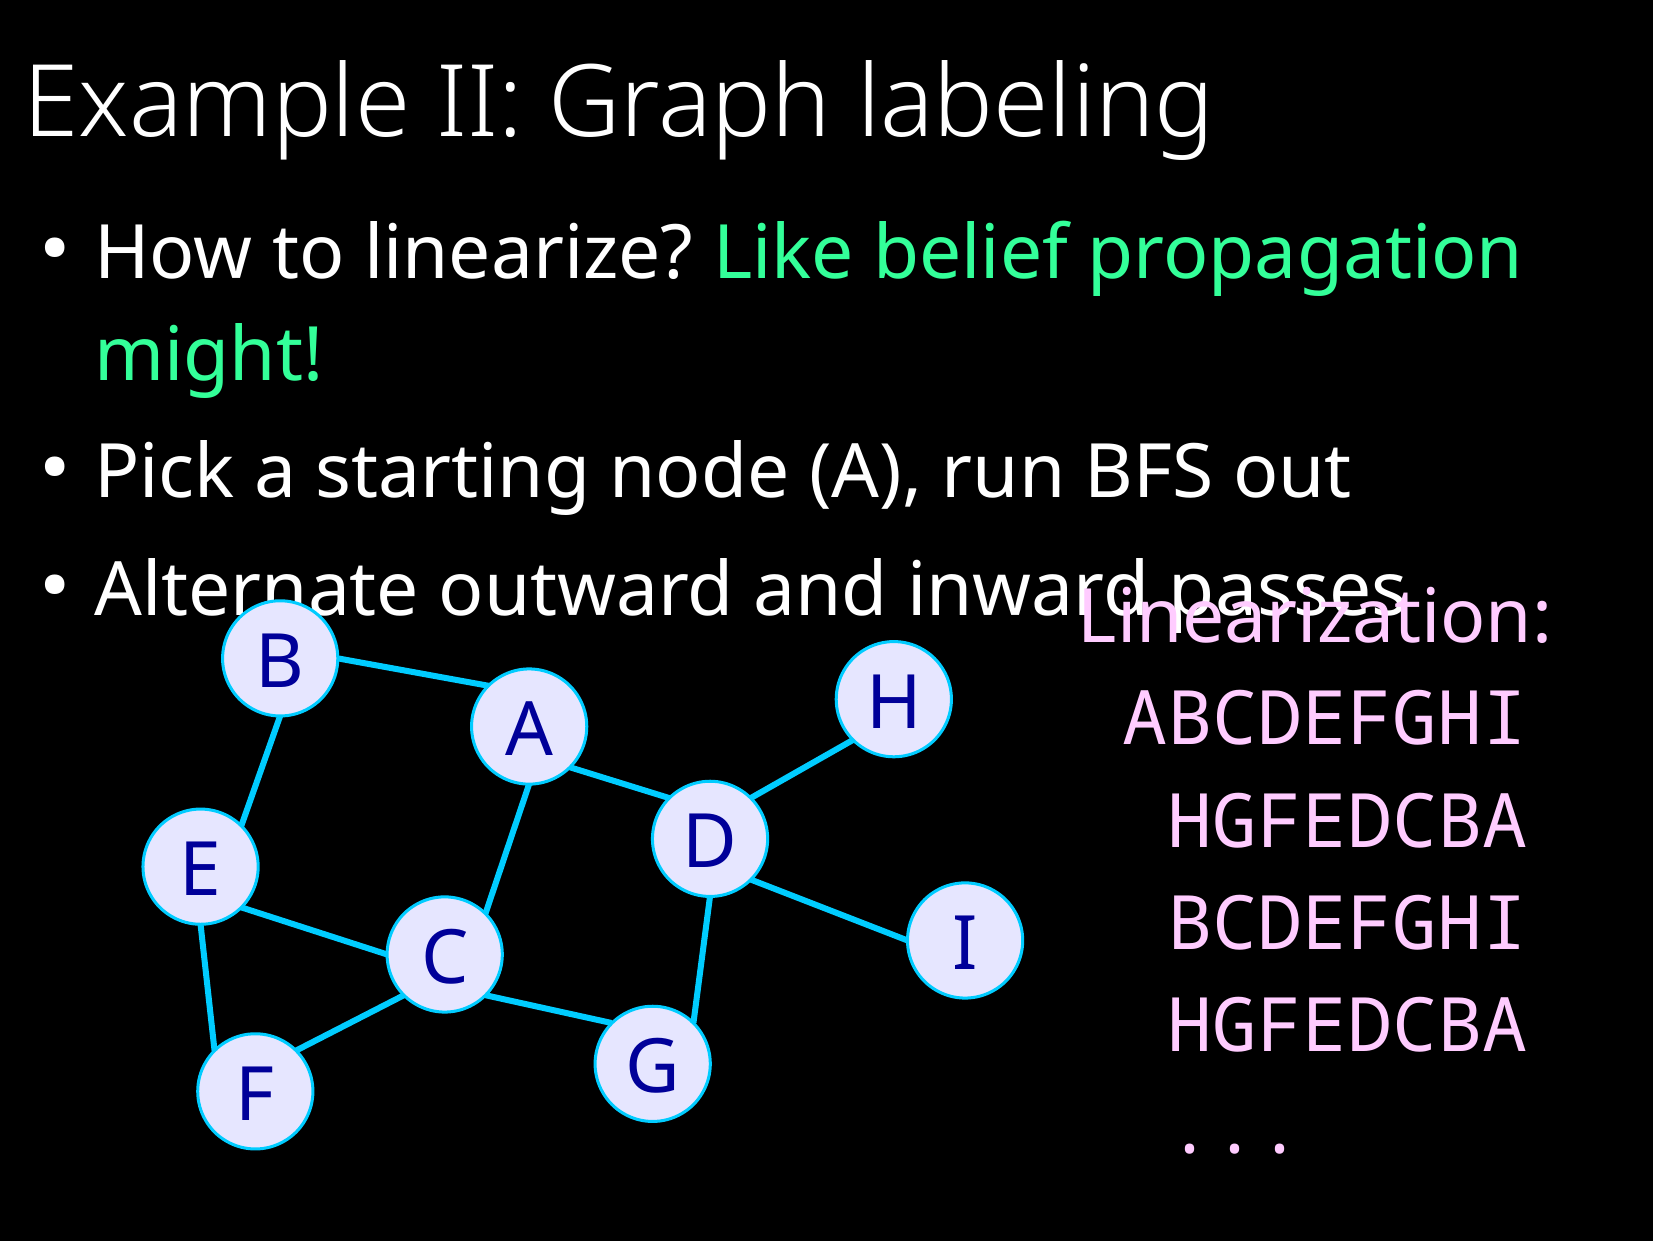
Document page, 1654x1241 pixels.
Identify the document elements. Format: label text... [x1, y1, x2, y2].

text_box E [142, 809, 259, 925]
text_box D [652, 781, 768, 897]
text_box A [471, 668, 587, 785]
text_box B [222, 600, 338, 716]
list How to linearize? Like belief propagation might! Pick a starting node (A), run BFS out Alternate outward and inward passes [23, 198, 1630, 1215]
text_box G [595, 1006, 711, 1122]
text_box I [907, 882, 1023, 999]
text_box F [197, 1033, 313, 1149]
text_box H [836, 641, 952, 757]
text_box Linearization: ABCDEFGHI HGFEDCBA BCDEFGHI HGFEDCBA ... [1074, 559, 1532, 1091]
text_box C [387, 896, 503, 1013]
title Example II: Graph labeling [23, 25, 1630, 171]
